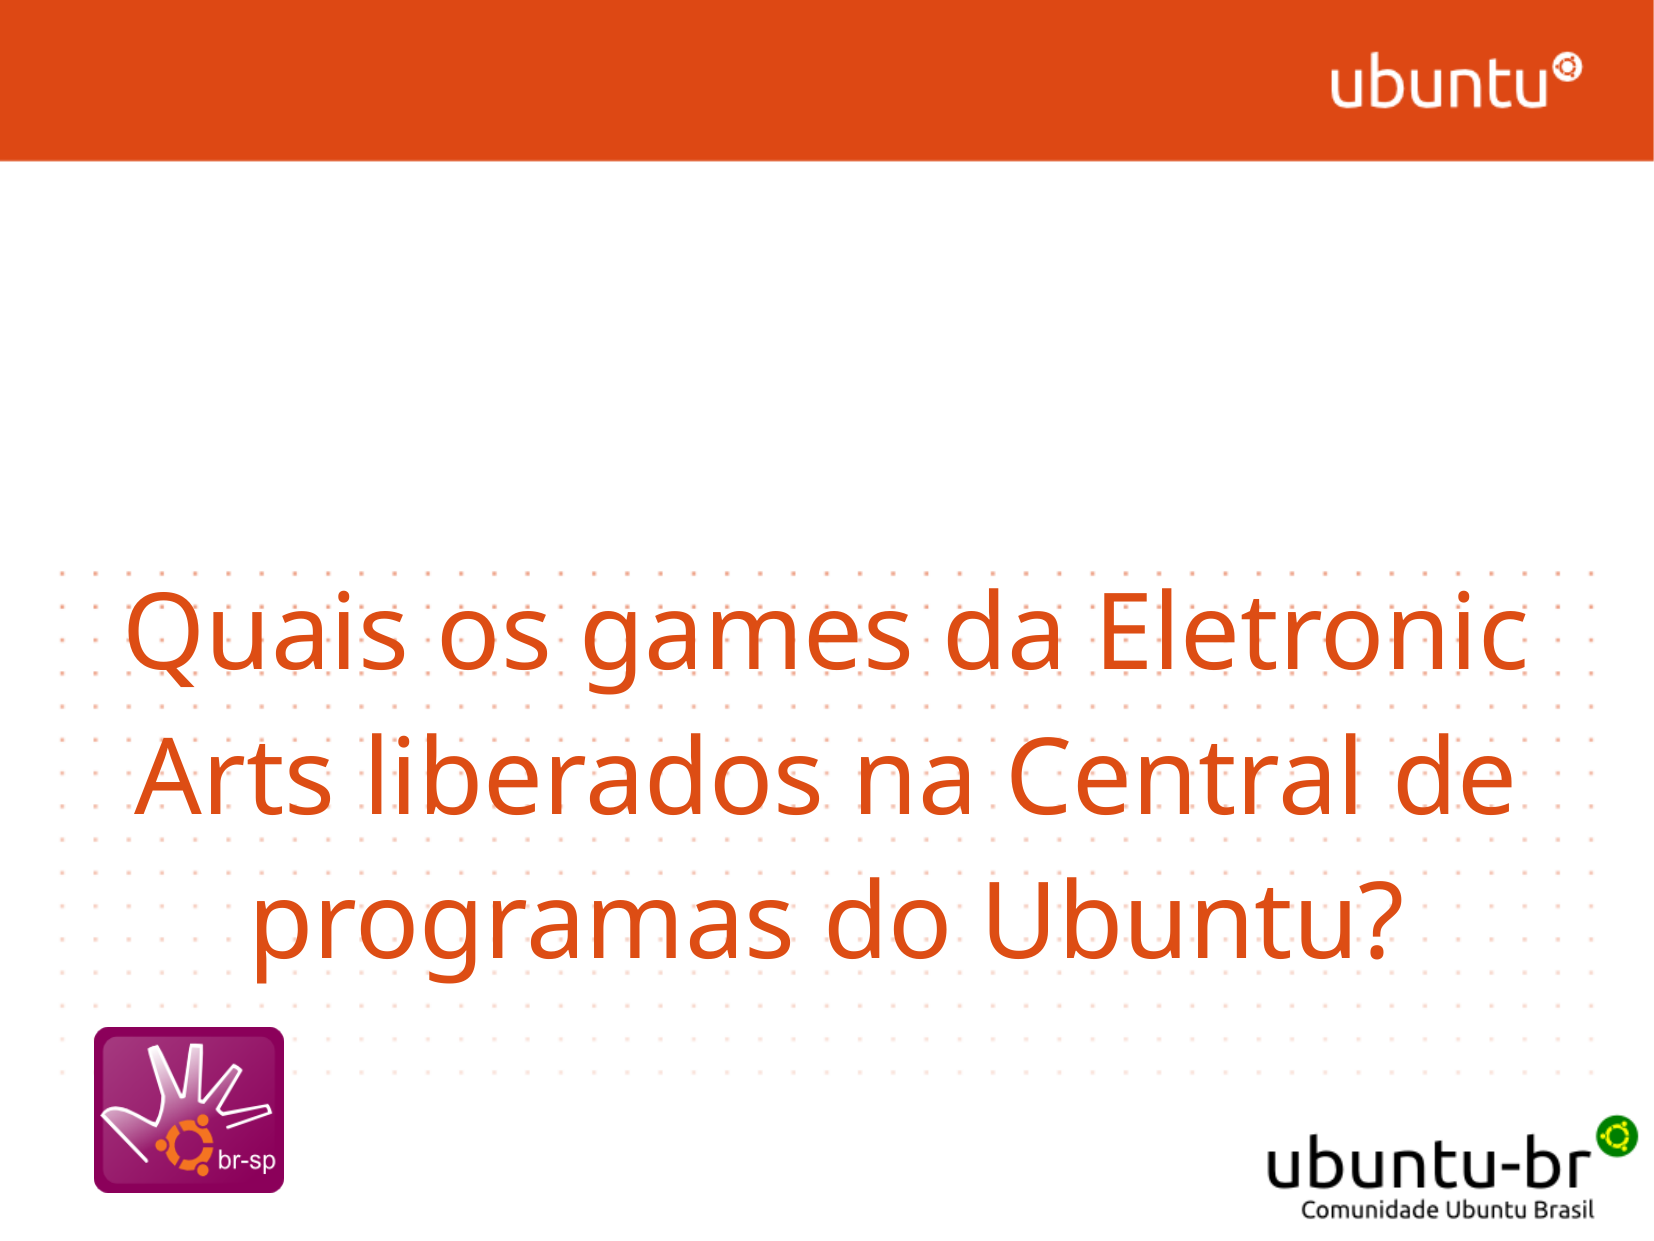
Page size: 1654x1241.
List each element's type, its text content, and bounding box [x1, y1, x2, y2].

list Quais os games da Eletronic Arts liberados na Central de programas do Ubuntu? [99, 555, 1555, 1004]
picture [0, 0, 1654, 1241]
